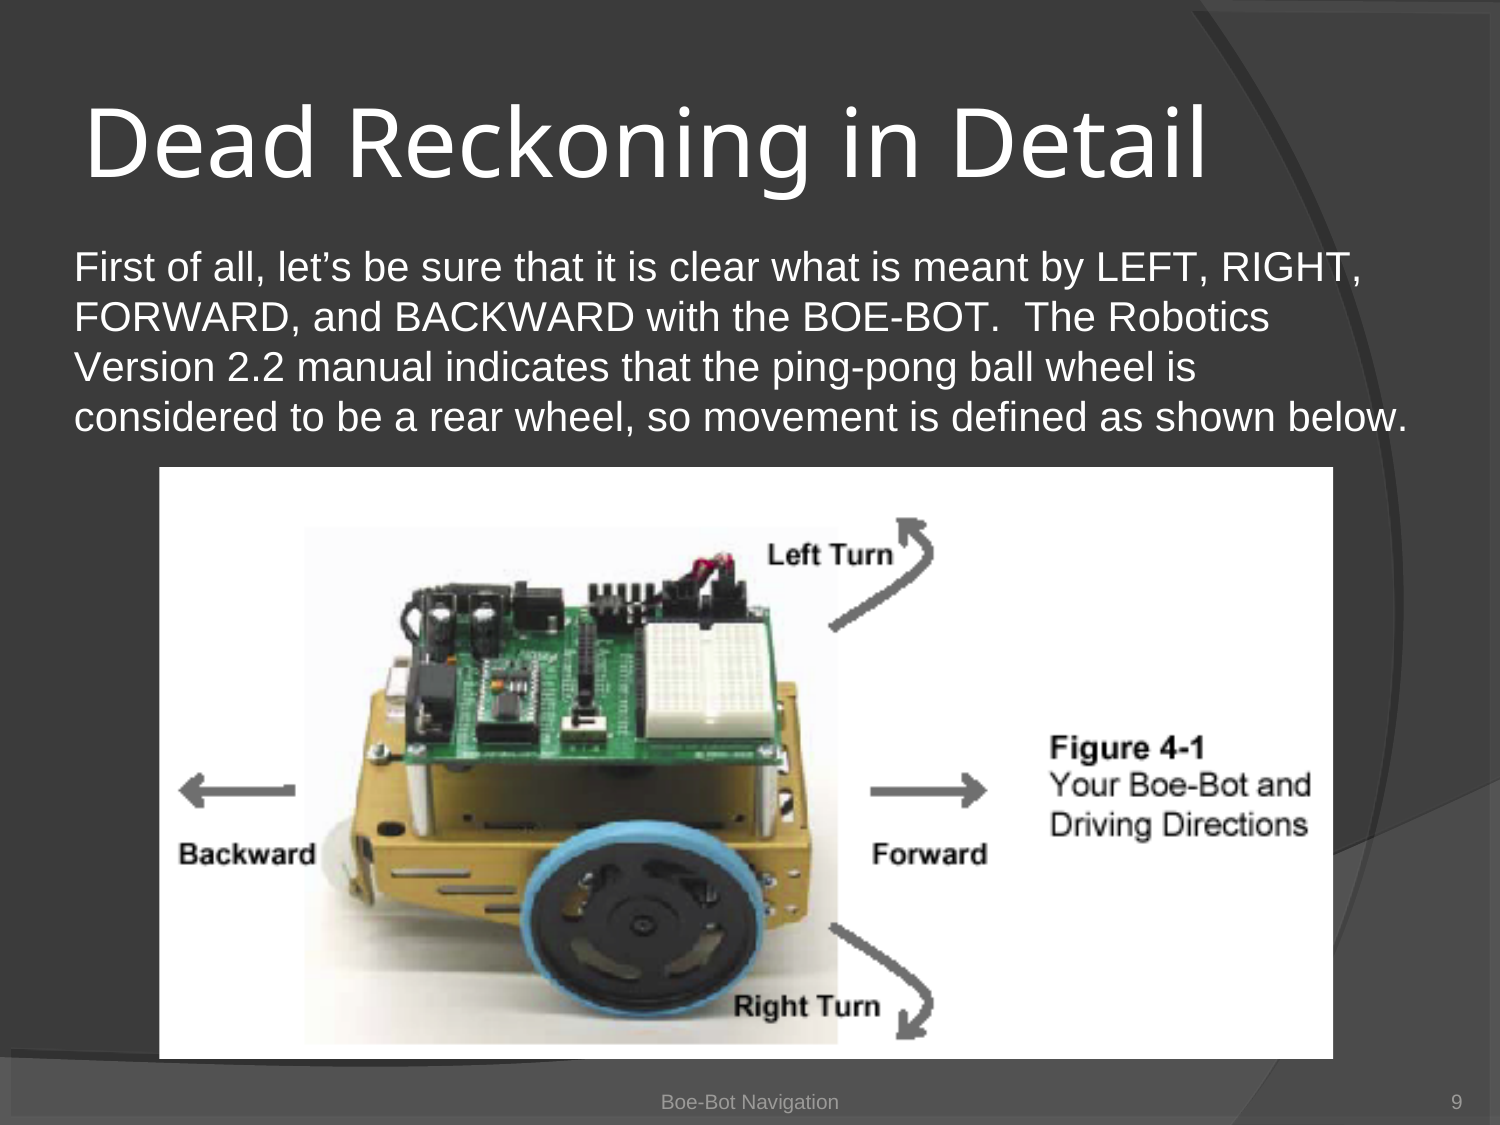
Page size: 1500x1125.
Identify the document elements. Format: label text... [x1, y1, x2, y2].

text_box Boe-Bot Navigation [512, 1059, 988, 1114]
text_box <number> [1337, 1053, 1463, 1114]
list First of all, let’s be sure that it is clear what is meant by LEFT, RIGHT, FORWARD, and BACKWARD with the BOE-BOT. The Robotics Version 2.2 manual indicates that the ping-pong ball wheel is considered to be a rear wheel, so movement is defined as shown below. [53, 231, 1426, 629]
title Dead Reckoning in Detail [74, 45, 1300, 231]
picture [159, 467, 1334, 1059]
